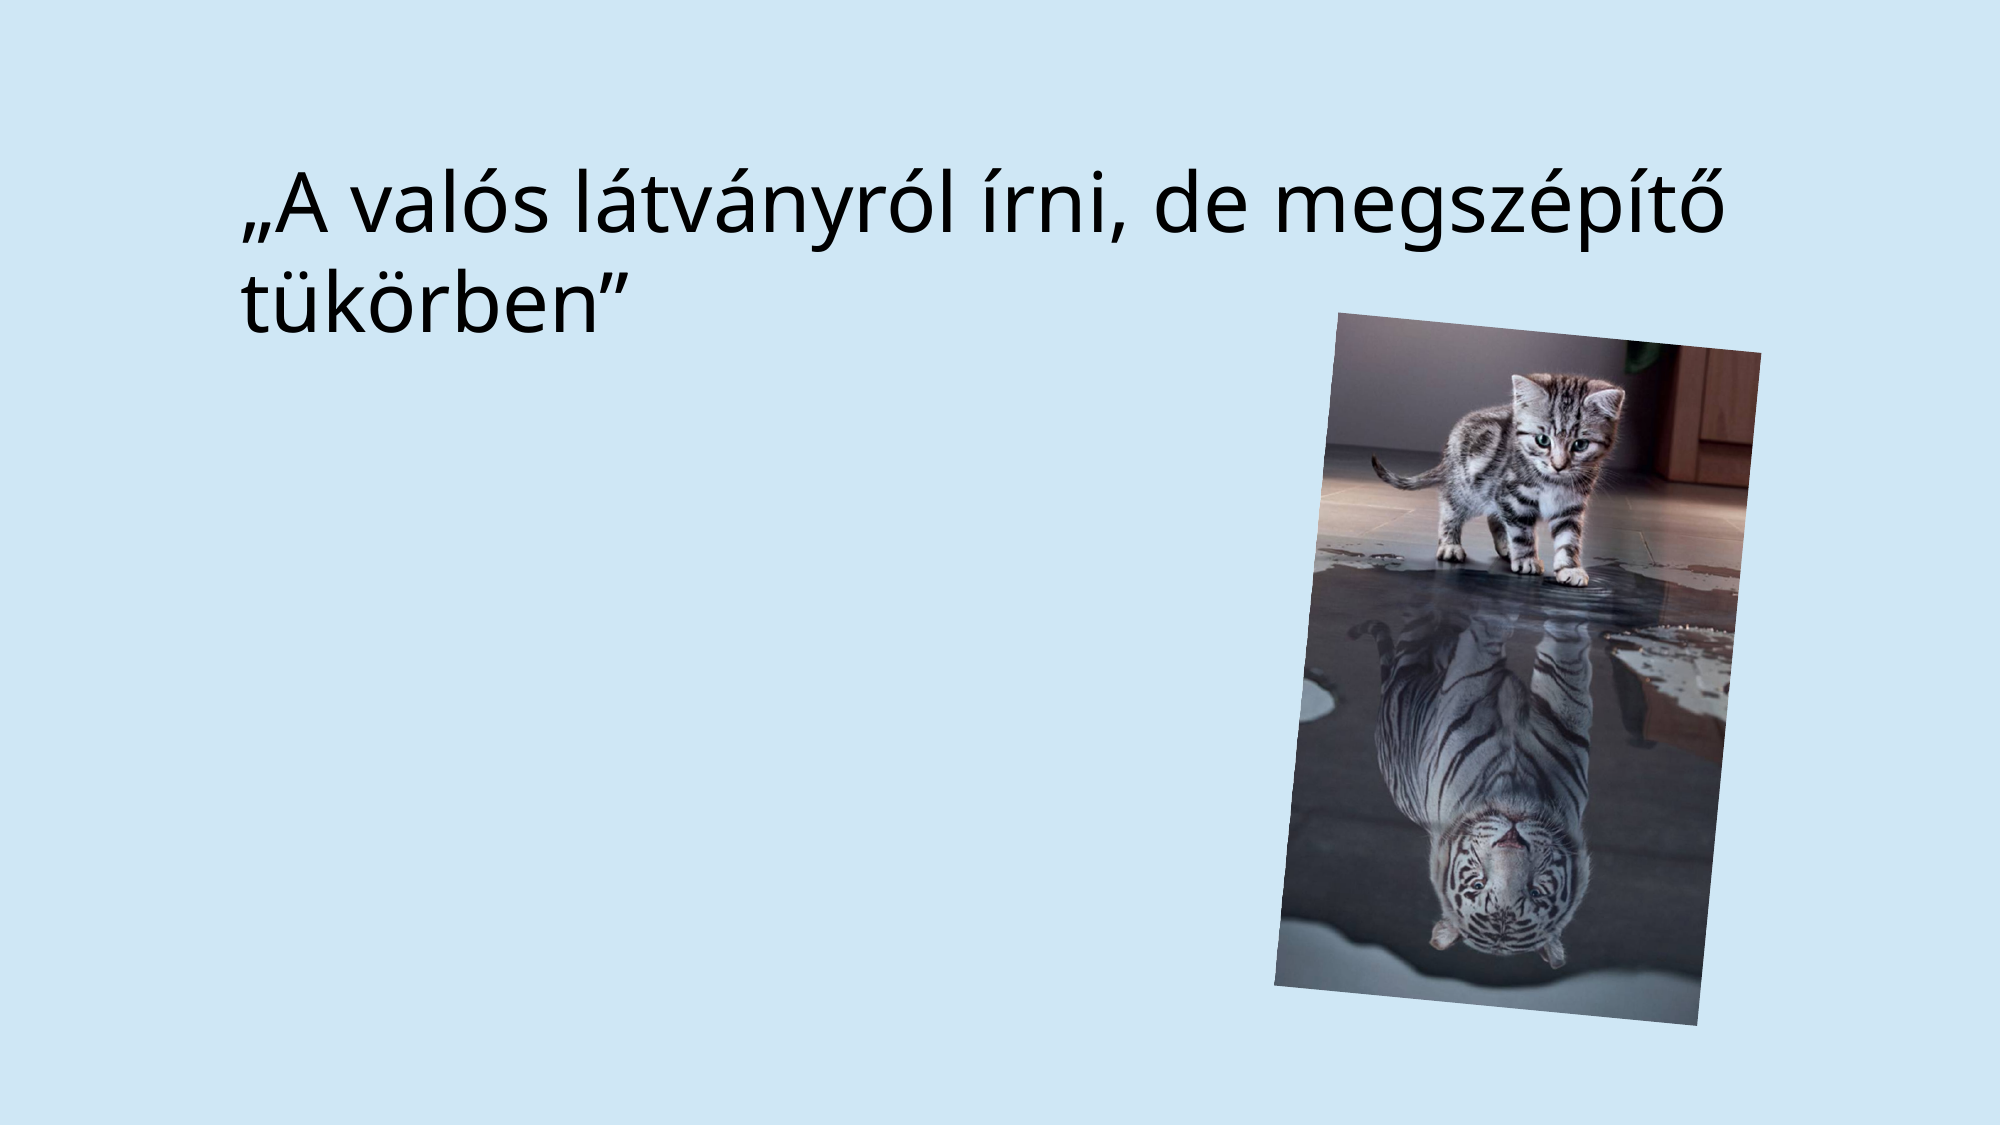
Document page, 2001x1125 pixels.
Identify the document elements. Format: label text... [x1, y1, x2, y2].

picture [1273, 312, 1762, 1026]
text_box „A valós látványról írni, de megszépítő tükörben” [226, 141, 1845, 357]
